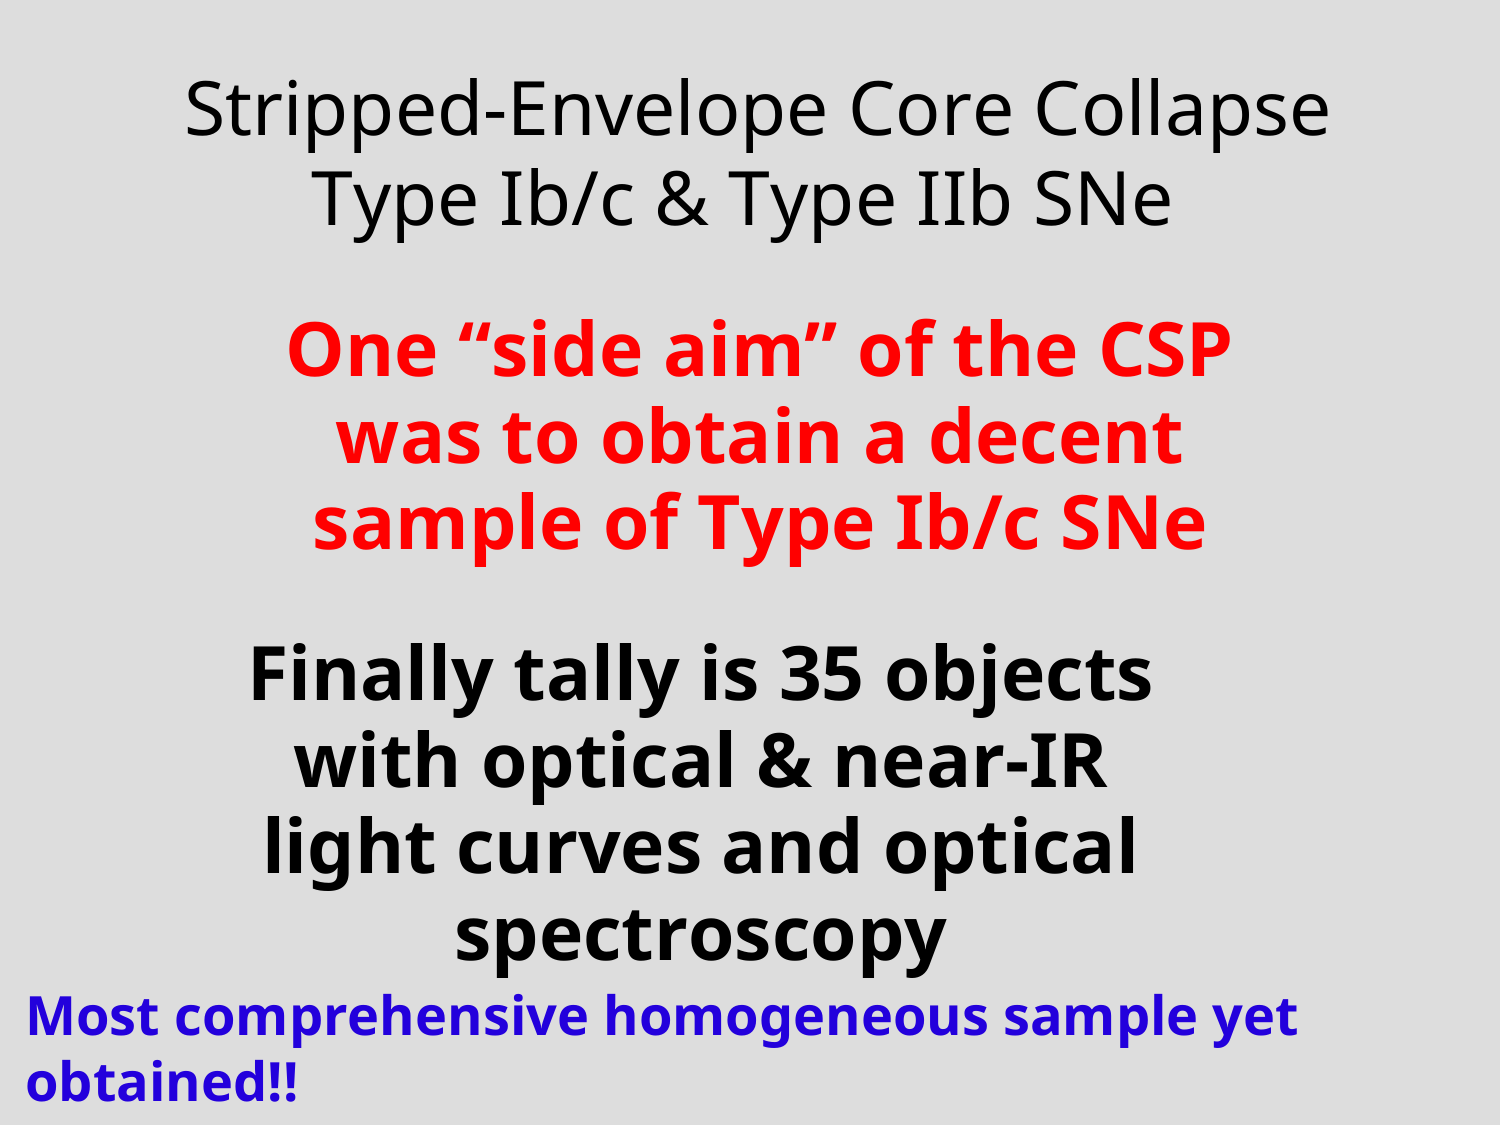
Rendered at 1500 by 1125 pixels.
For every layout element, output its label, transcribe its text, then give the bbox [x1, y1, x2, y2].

text_box Most comprehensive homogeneous sample yet obtained!! [10, 1009, 1500, 1092]
text_box Stripped-Envelope Core Collapse Type Ib/c & Type IIb SNe [158, 52, 1348, 248]
text_box One “side aim” of the CSP was to obtain a decent sample of Type Ib/c SNe [208, 299, 1313, 575]
text_box Finally tally is 35 objects with optical & near-IR light curves and optical spectroscopy [202, 624, 1201, 986]
